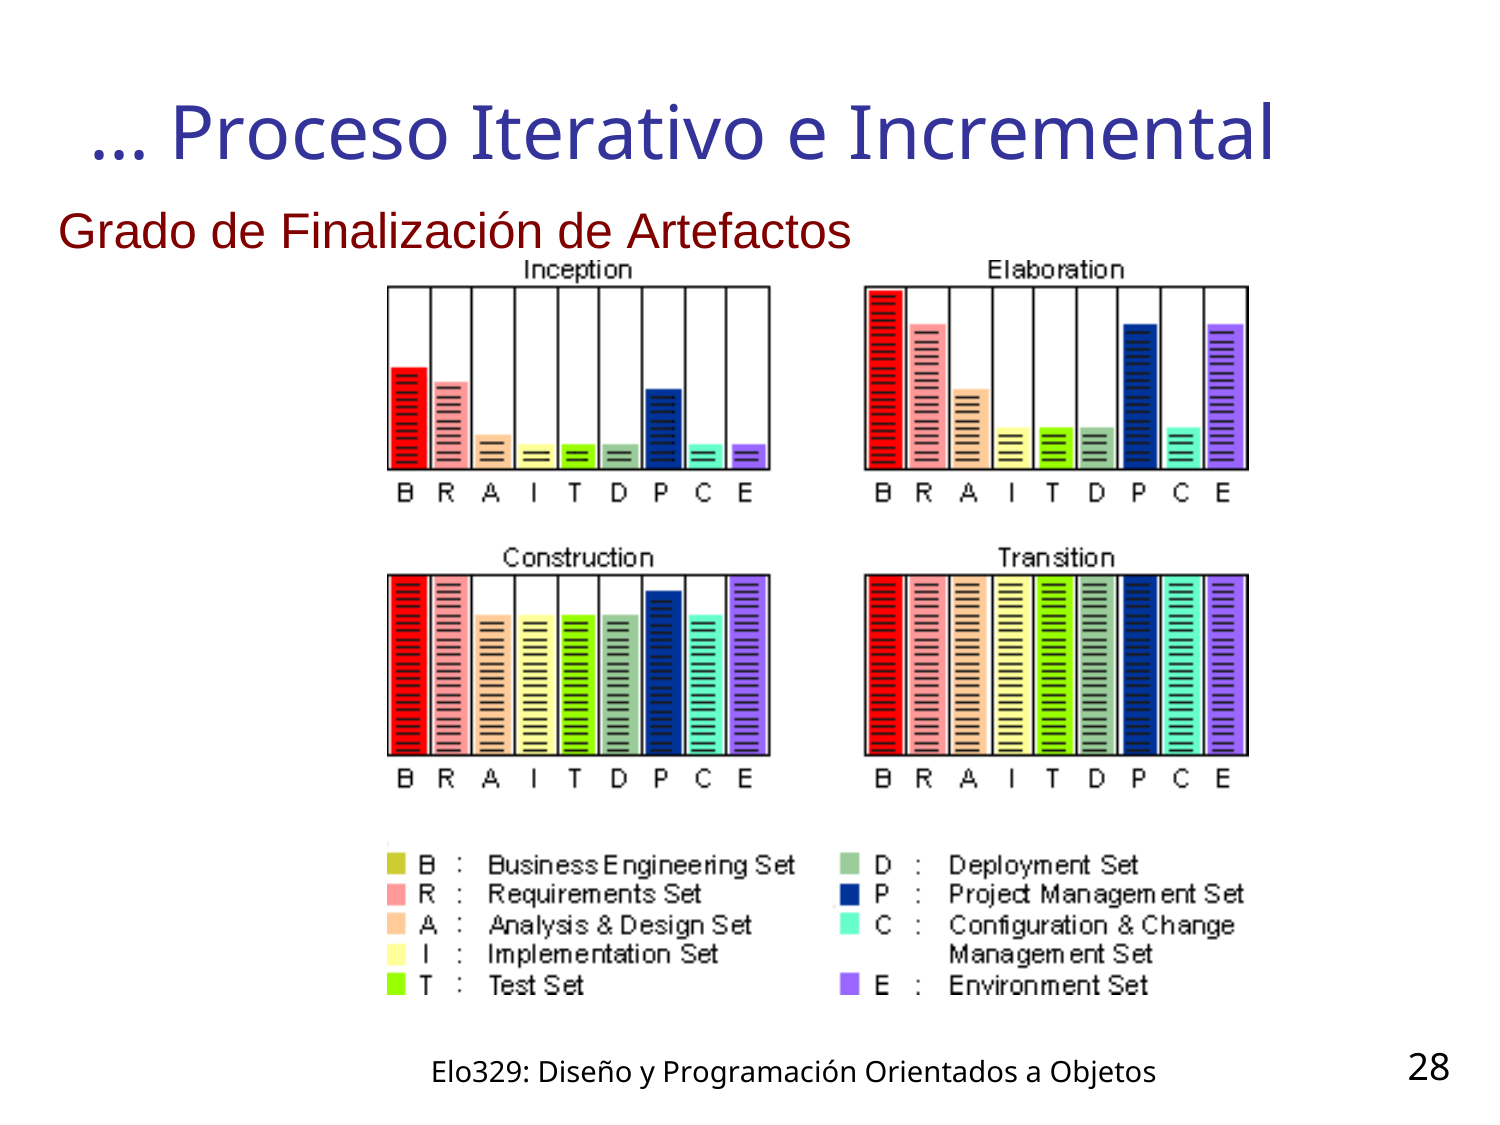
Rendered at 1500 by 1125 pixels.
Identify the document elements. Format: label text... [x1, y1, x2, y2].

title ... Proceso Iterativo e Incremental [75, 10, 1426, 188]
picture [387, 260, 1249, 995]
text_box Grado de Finalización de Artefactos [43, 190, 868, 267]
